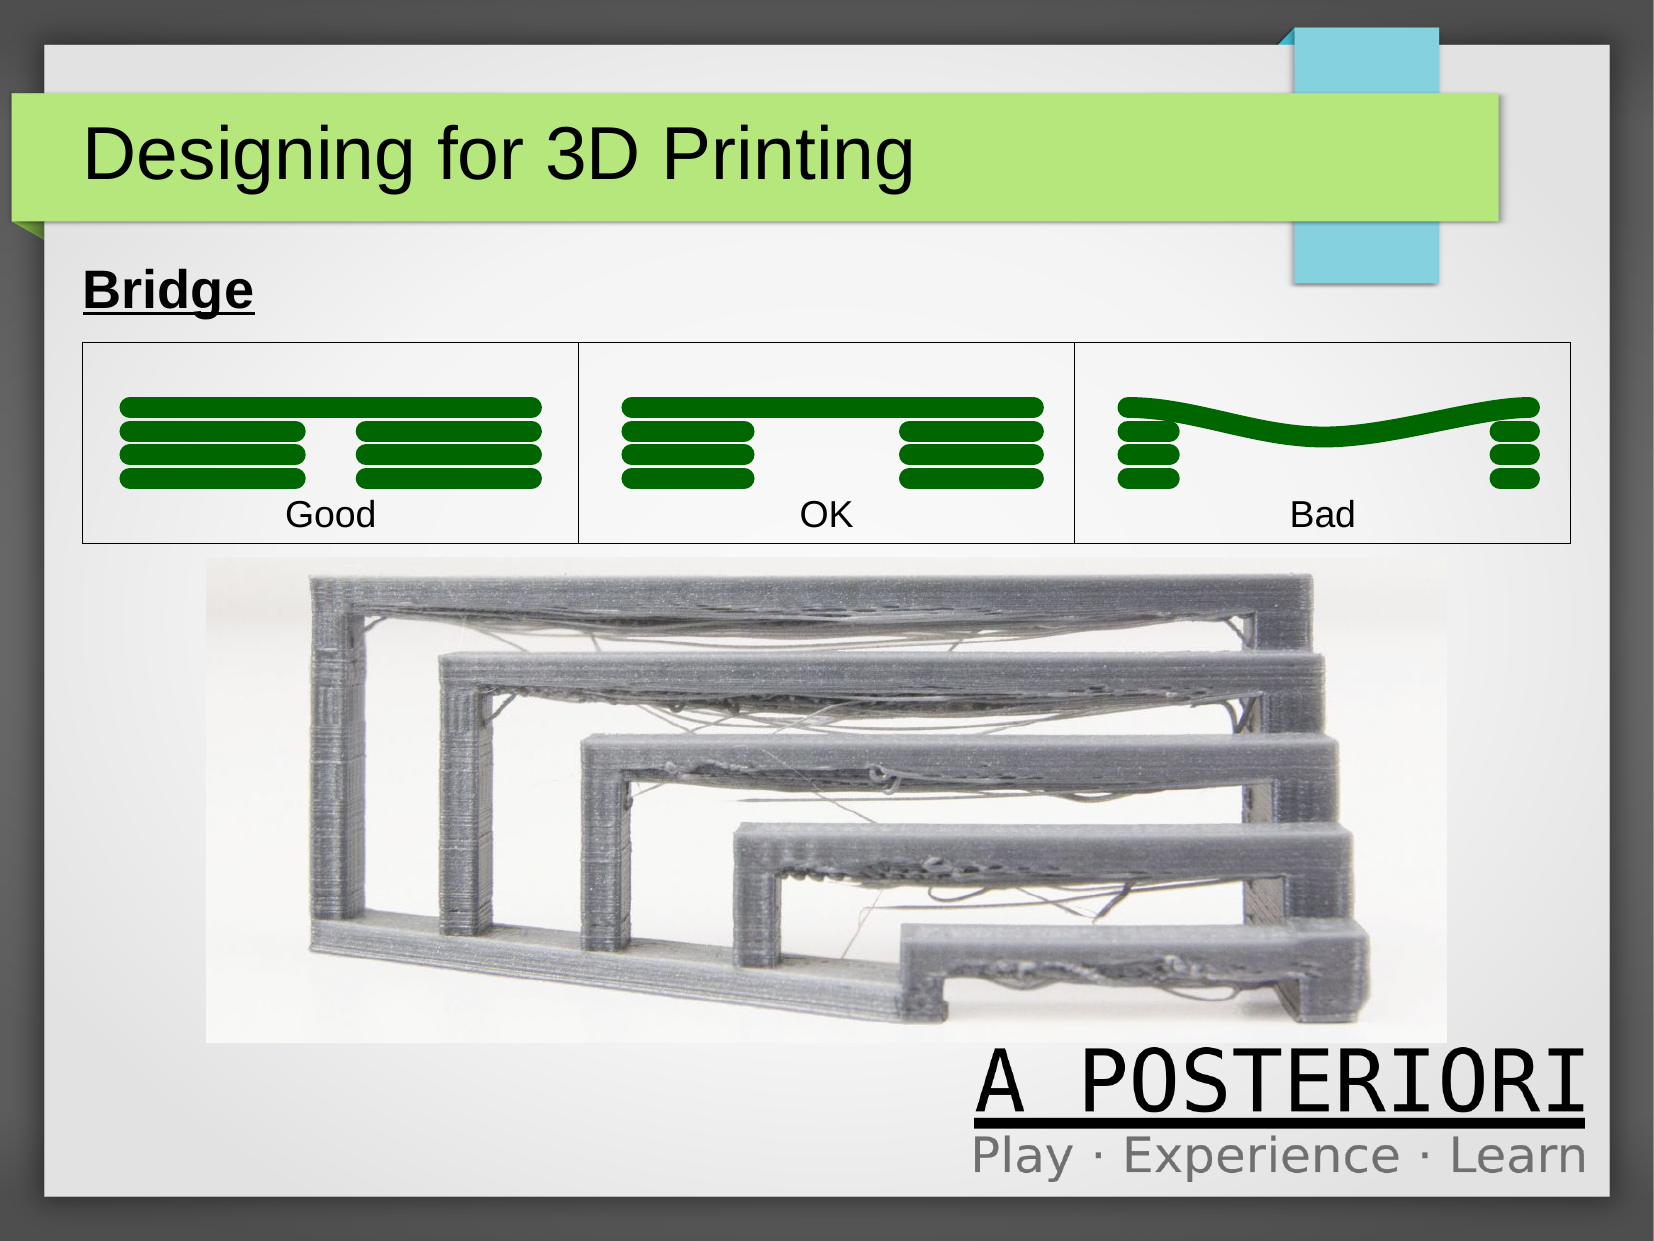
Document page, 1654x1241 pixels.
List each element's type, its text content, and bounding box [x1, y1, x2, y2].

title Designing for 3D Printing [82, 94, 1264, 213]
text_box Bad [1075, 342, 1571, 544]
text_box OK [578, 342, 1075, 544]
text_box Good [82, 342, 578, 544]
list Bridge [82, 544, 1571, 980]
picture [0, 0, 1654, 1241]
list Bridge [82, 259, 1571, 342]
